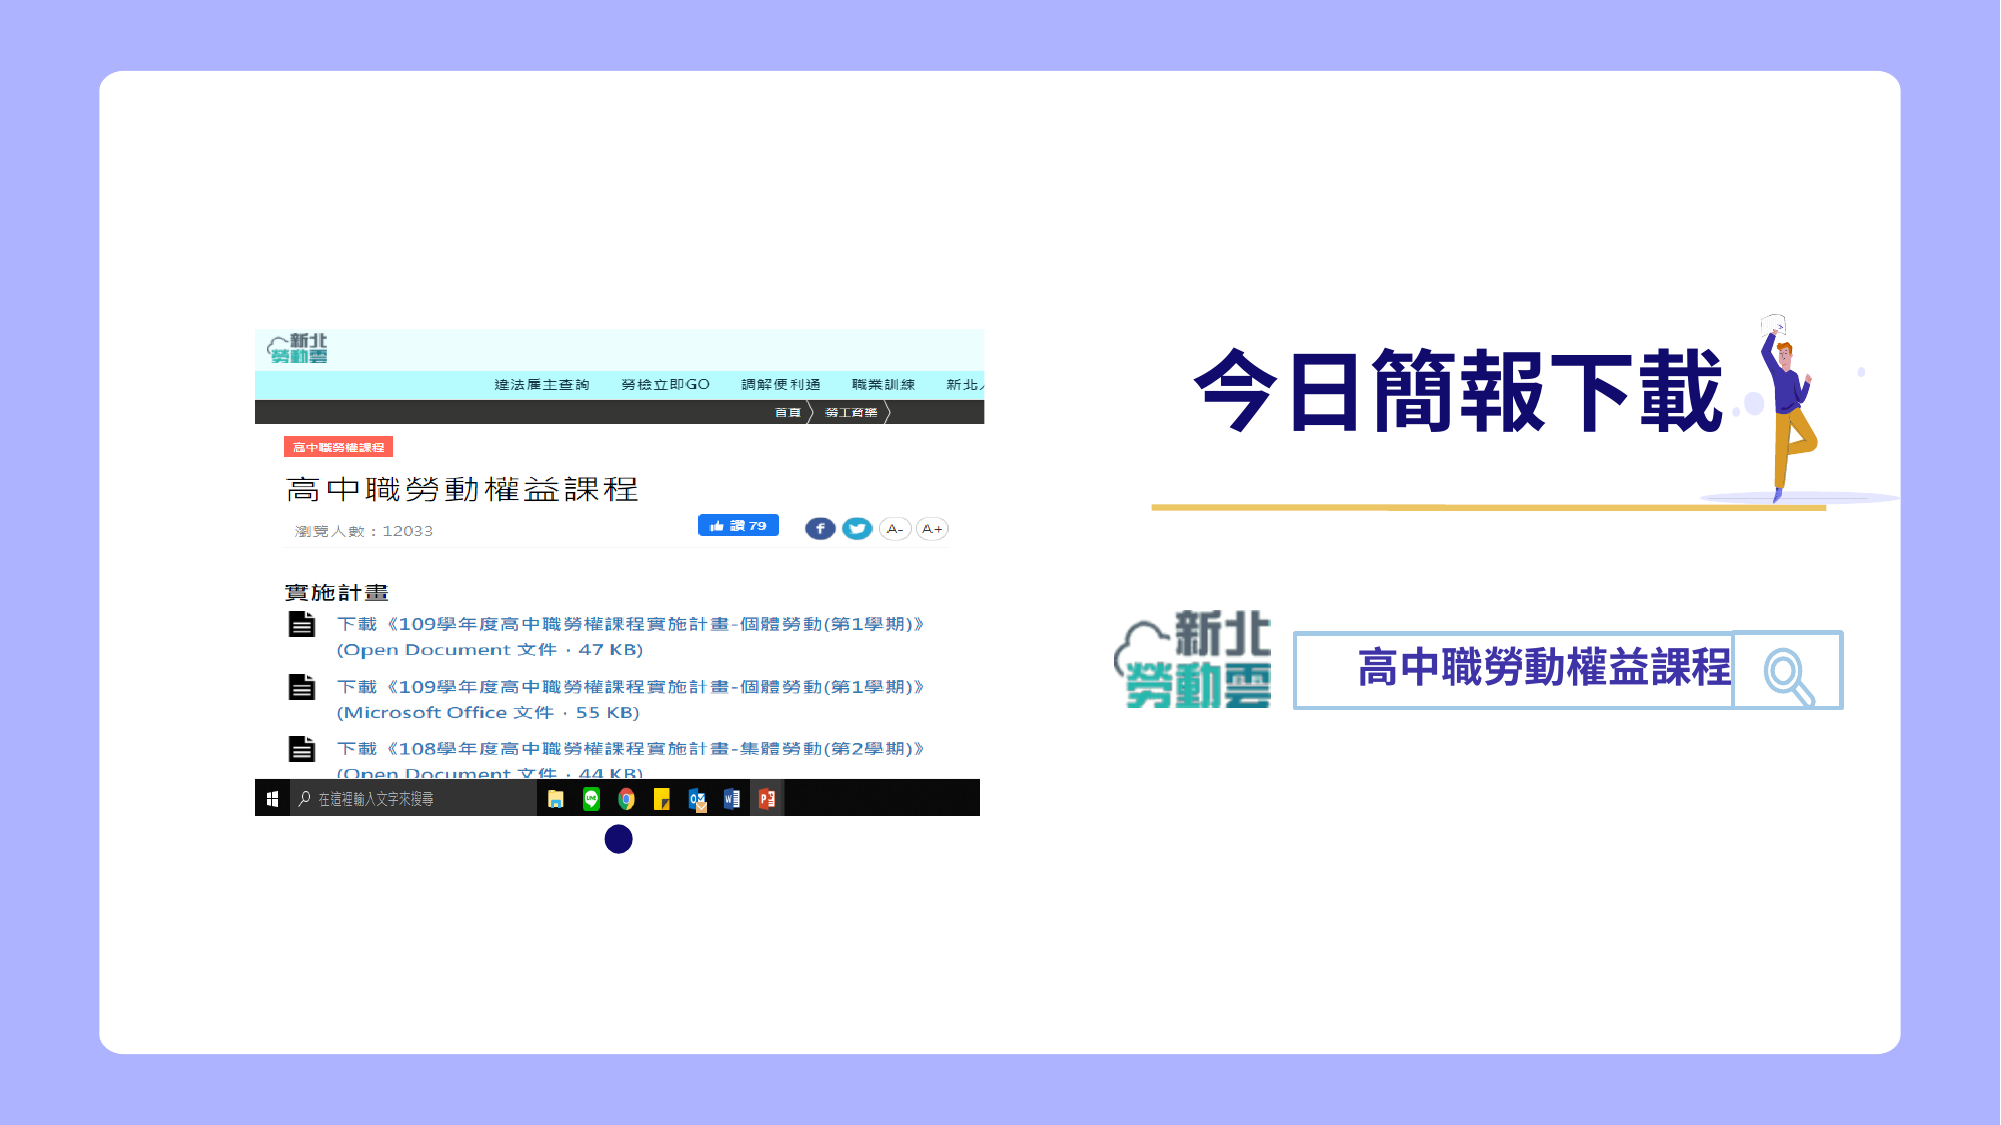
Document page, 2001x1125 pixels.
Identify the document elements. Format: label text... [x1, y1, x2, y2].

text_box [604, 824, 633, 854]
text_box 今日簡報下載 [1176, 328, 1741, 451]
text_box [1733, 632, 1842, 708]
picture [255, 329, 985, 816]
text_box [1744, 392, 1765, 416]
text_box [1732, 407, 1741, 417]
text_box [1857, 366, 1865, 378]
picture [1114, 610, 1271, 709]
text_box 高中職勞動權益課程 [1294, 633, 1733, 708]
text_box [1699, 314, 1901, 505]
